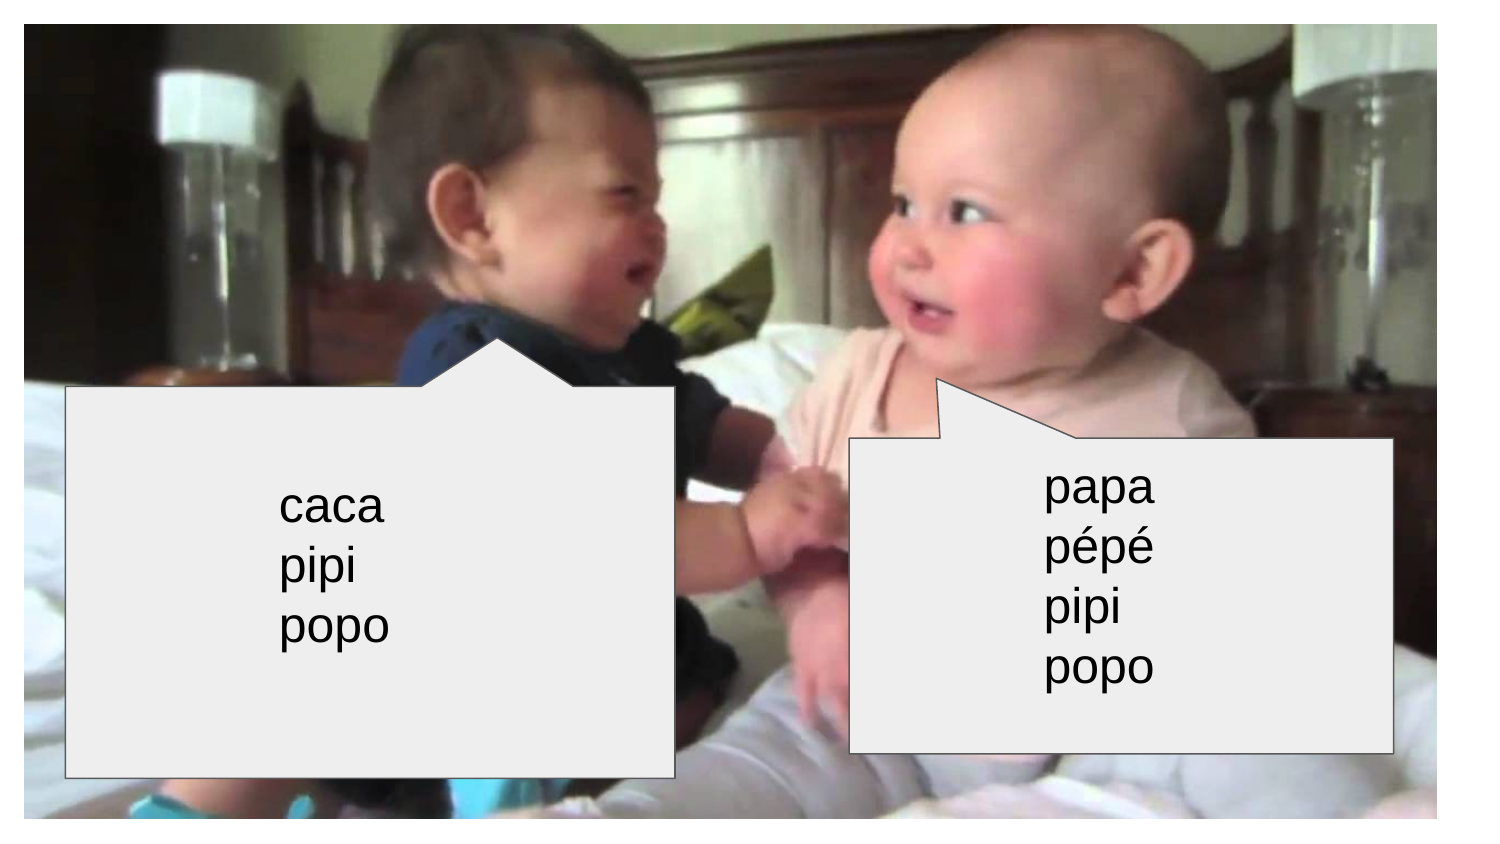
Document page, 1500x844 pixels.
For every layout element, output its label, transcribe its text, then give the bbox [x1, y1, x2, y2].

picture [24, 24, 1437, 819]
text_box [849, 378, 1394, 754]
text_box [65, 337, 676, 779]
text_box caca pipi popo [263, 457, 449, 700]
text_box papa pépé pipi popo [1028, 438, 1214, 700]
